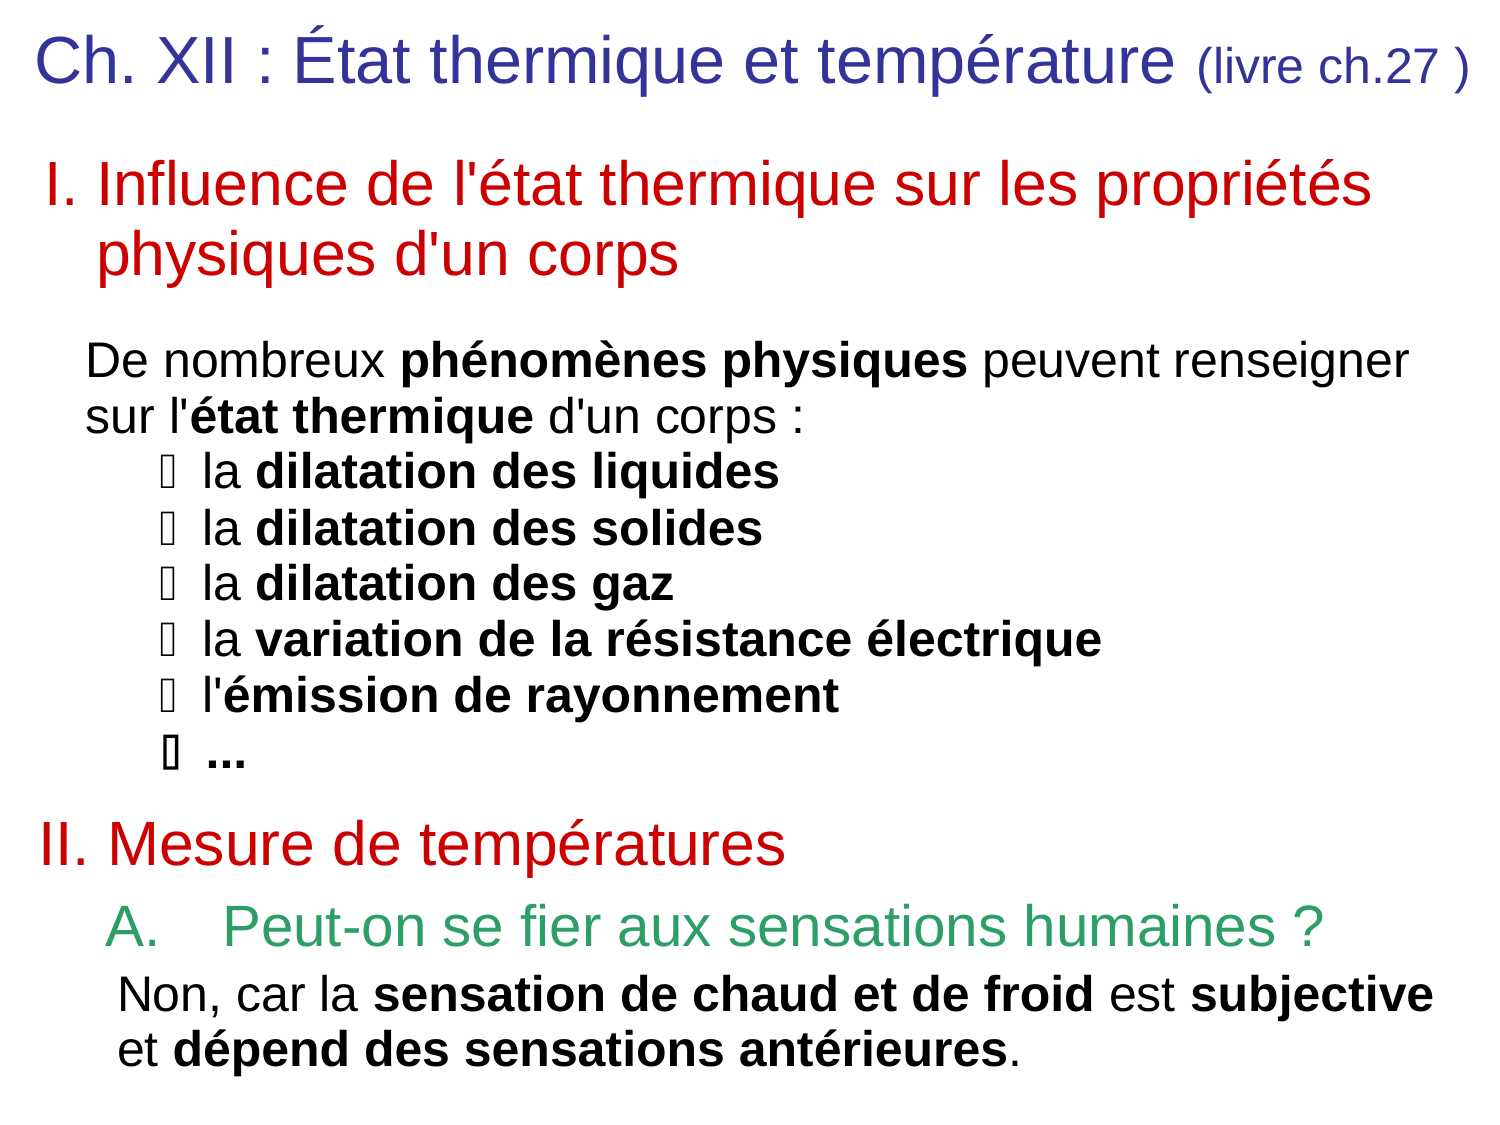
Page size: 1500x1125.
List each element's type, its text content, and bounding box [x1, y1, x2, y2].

title Ch. XII : État thermique et température (livre ch.27 ) [0, 1, 1500, 119]
text_box De nombreux phénomènes physiques peuvent renseigner sur l'état thermique d'un corps :  la dilatation des liquides  la dilatation des solides  la dilatation des gaz  la variation de la résistance électrique  l'émission de rayonnement  ... [70, 324, 1477, 798]
list II. Mesure de températures [23, 801, 1500, 934]
text_box I. Influence de l'état thermique sur les propriétés physiques d'un corps [29, 141, 1500, 255]
text_box Non, car la sensation de chaud et de froid est subjective et dépend des sensations antérieures. [102, 958, 1489, 1088]
text_box A. Peut-on se fier aux sensations humaines ? [15, 885, 1477, 999]
